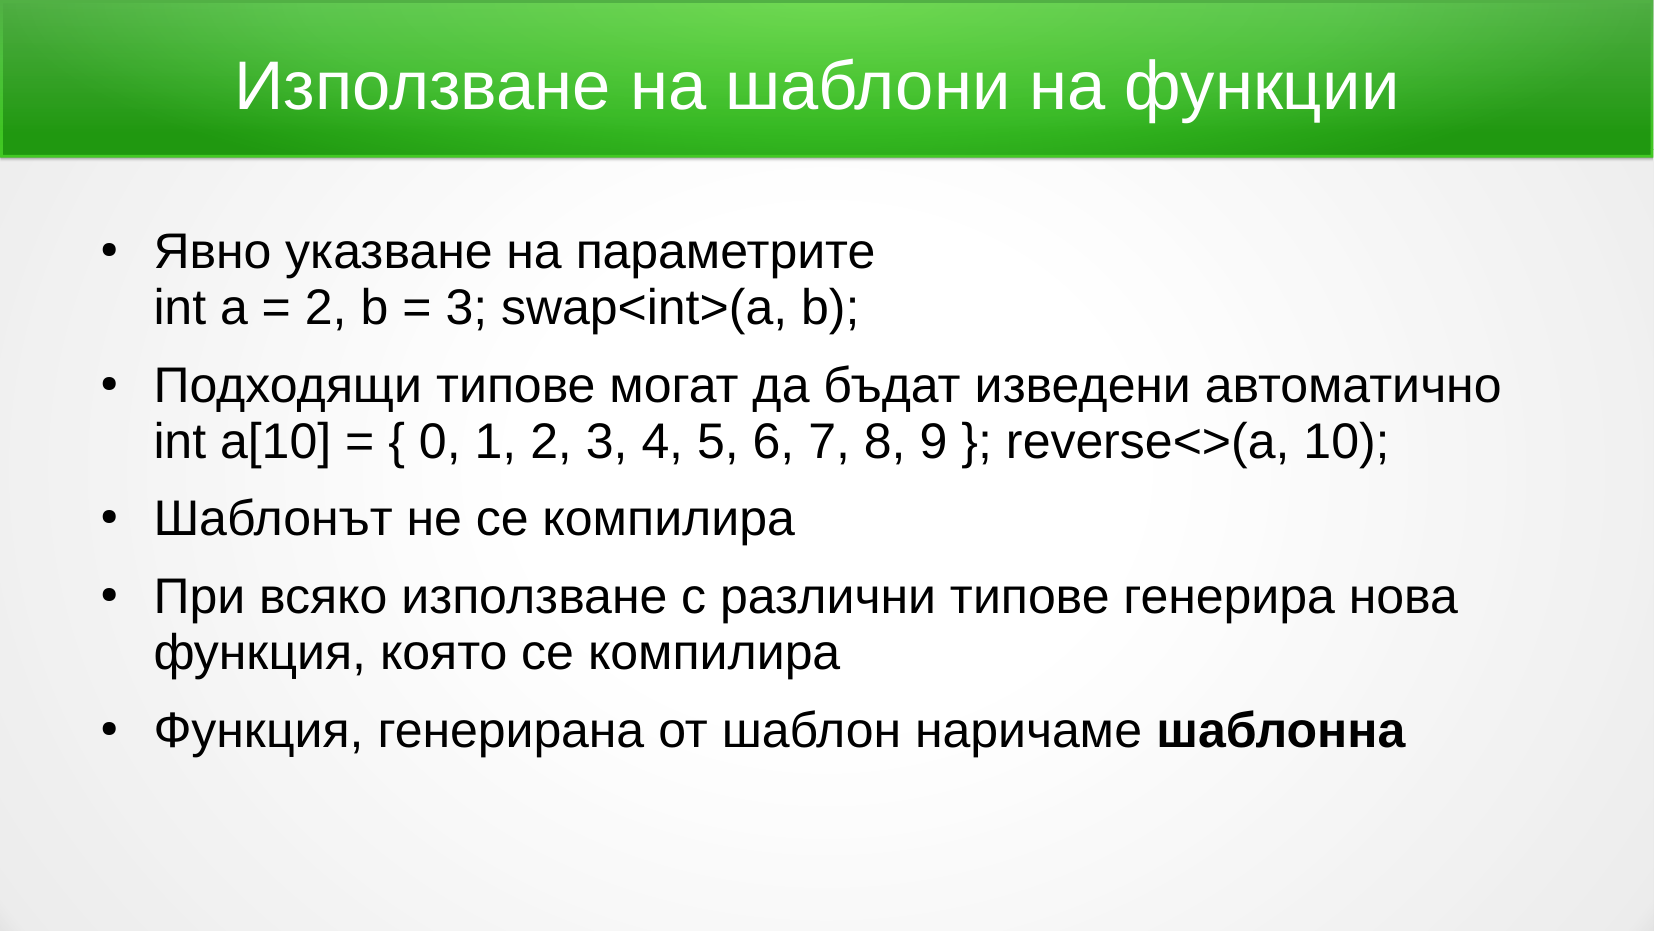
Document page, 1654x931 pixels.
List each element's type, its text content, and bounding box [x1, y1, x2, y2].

title Използване на шаблони на функции [82, 37, 1571, 135]
list Явно указване на параметрите int a = 2, b = 3; swap<int>(a, b); Подходящи типове могат да бъдат изведени автоматично int a[10] = { 0, 1, 2, 3, 4, 5, 6, 7, 8, 9 }; reverse<>(a, 10); Шаблонът не се компилира При всяко използване с различни типове генерира нова функция, която се компилира Функция, генерирана от шаблон наричаме шаблонна [82, 223, 1571, 892]
